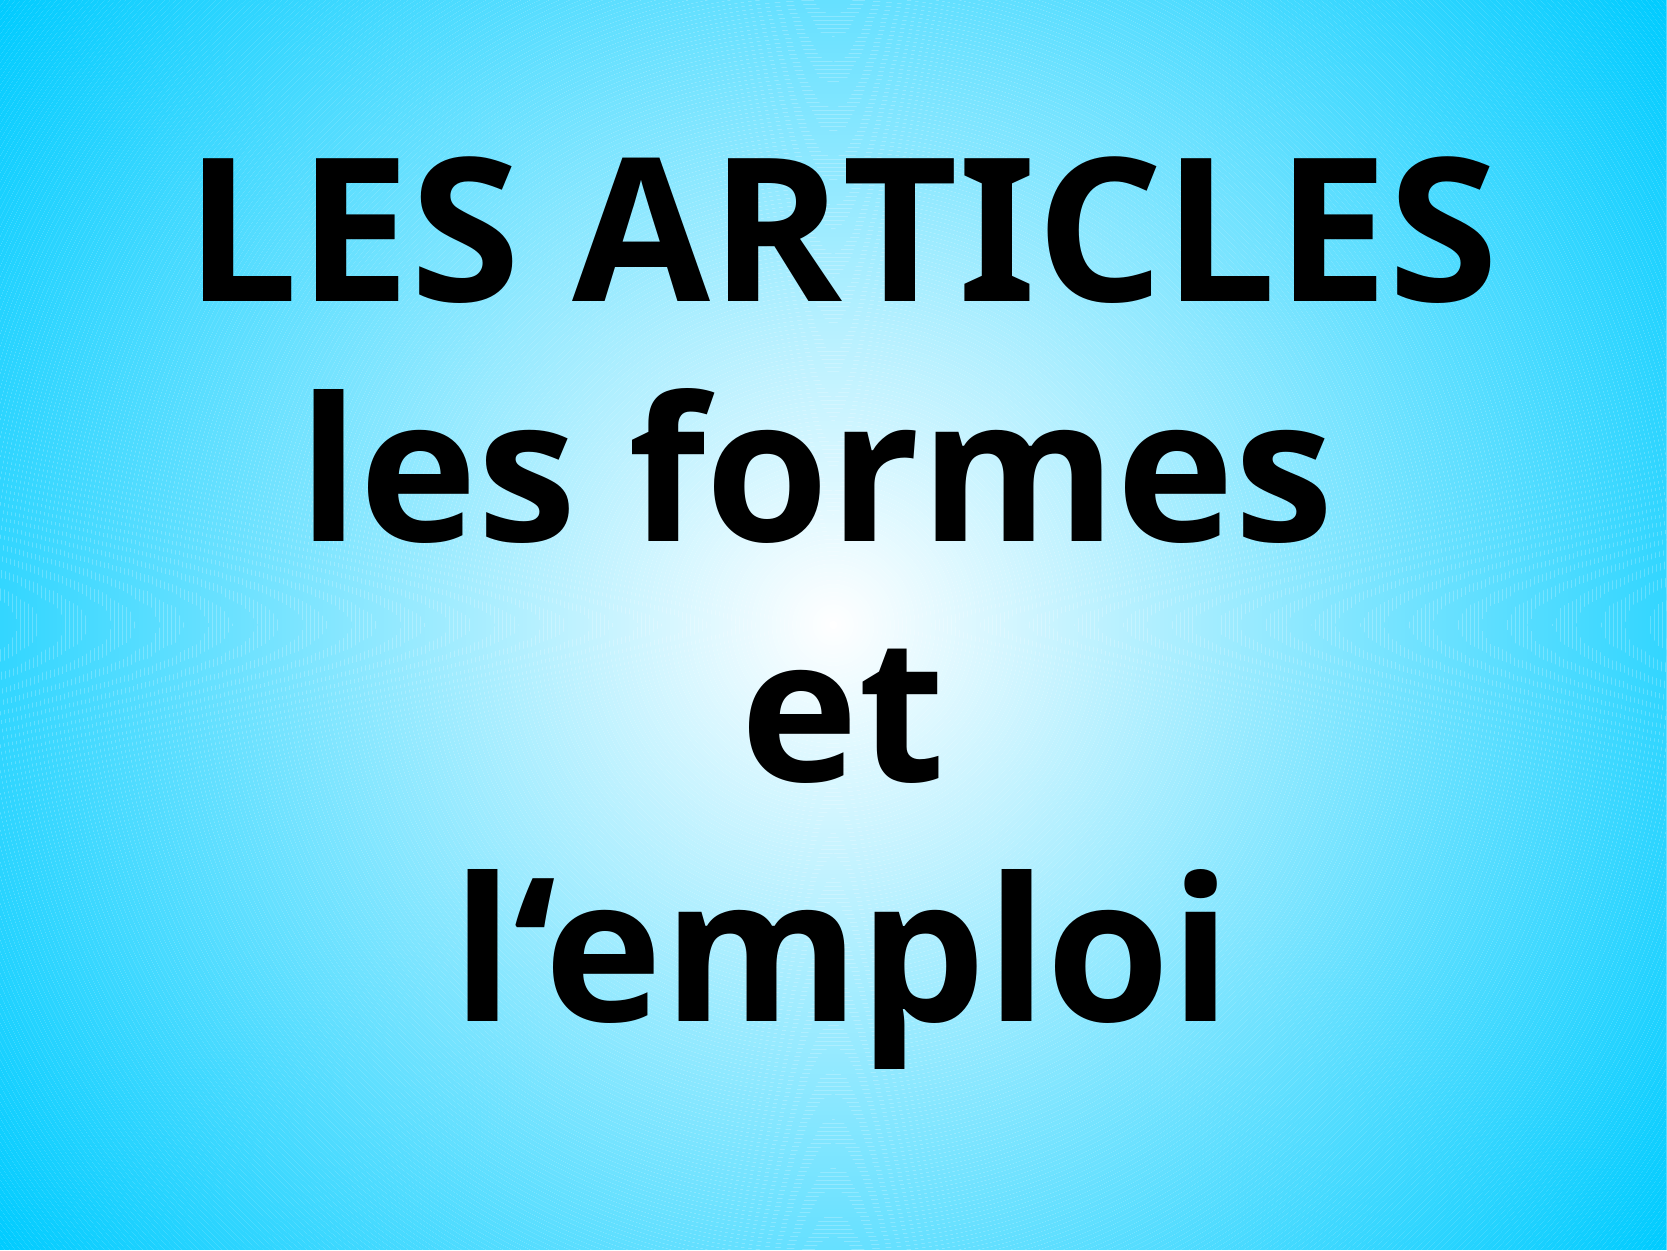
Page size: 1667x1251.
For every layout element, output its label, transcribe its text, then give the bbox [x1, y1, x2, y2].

text_box LES ARTICLES les formes et l‘emploi [65, 93, 1620, 1070]
